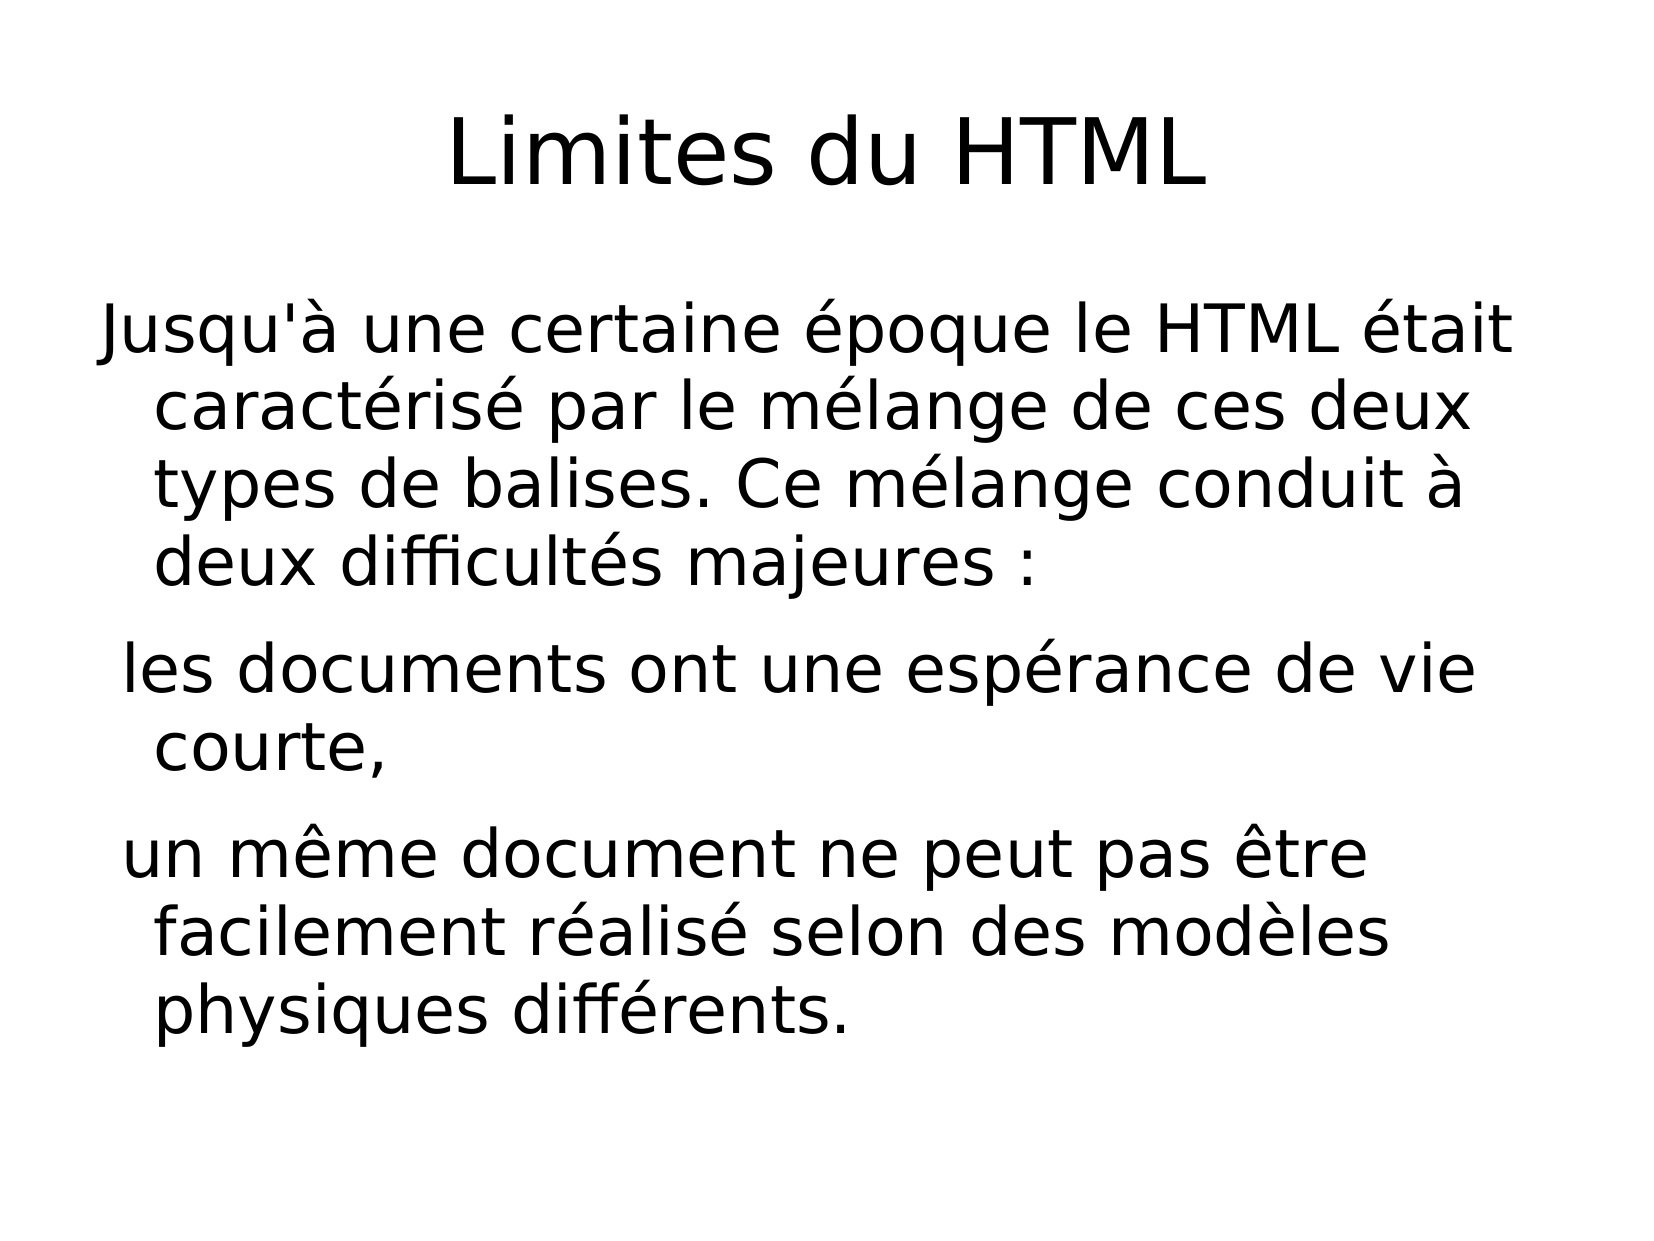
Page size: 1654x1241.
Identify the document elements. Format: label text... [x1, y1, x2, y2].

list Jusqu'à une certaine époque le HTML était caractérisé par le mélange de ces deux types de balises. Ce mélange conduit à deux difficultés majeures : les documents ont une espérance de vie courte, un même document ne peut pas être facilement réalisé selon des modèles physiques différents. [82, 290, 1571, 1094]
title Limites du HTML [82, 49, 1571, 257]
